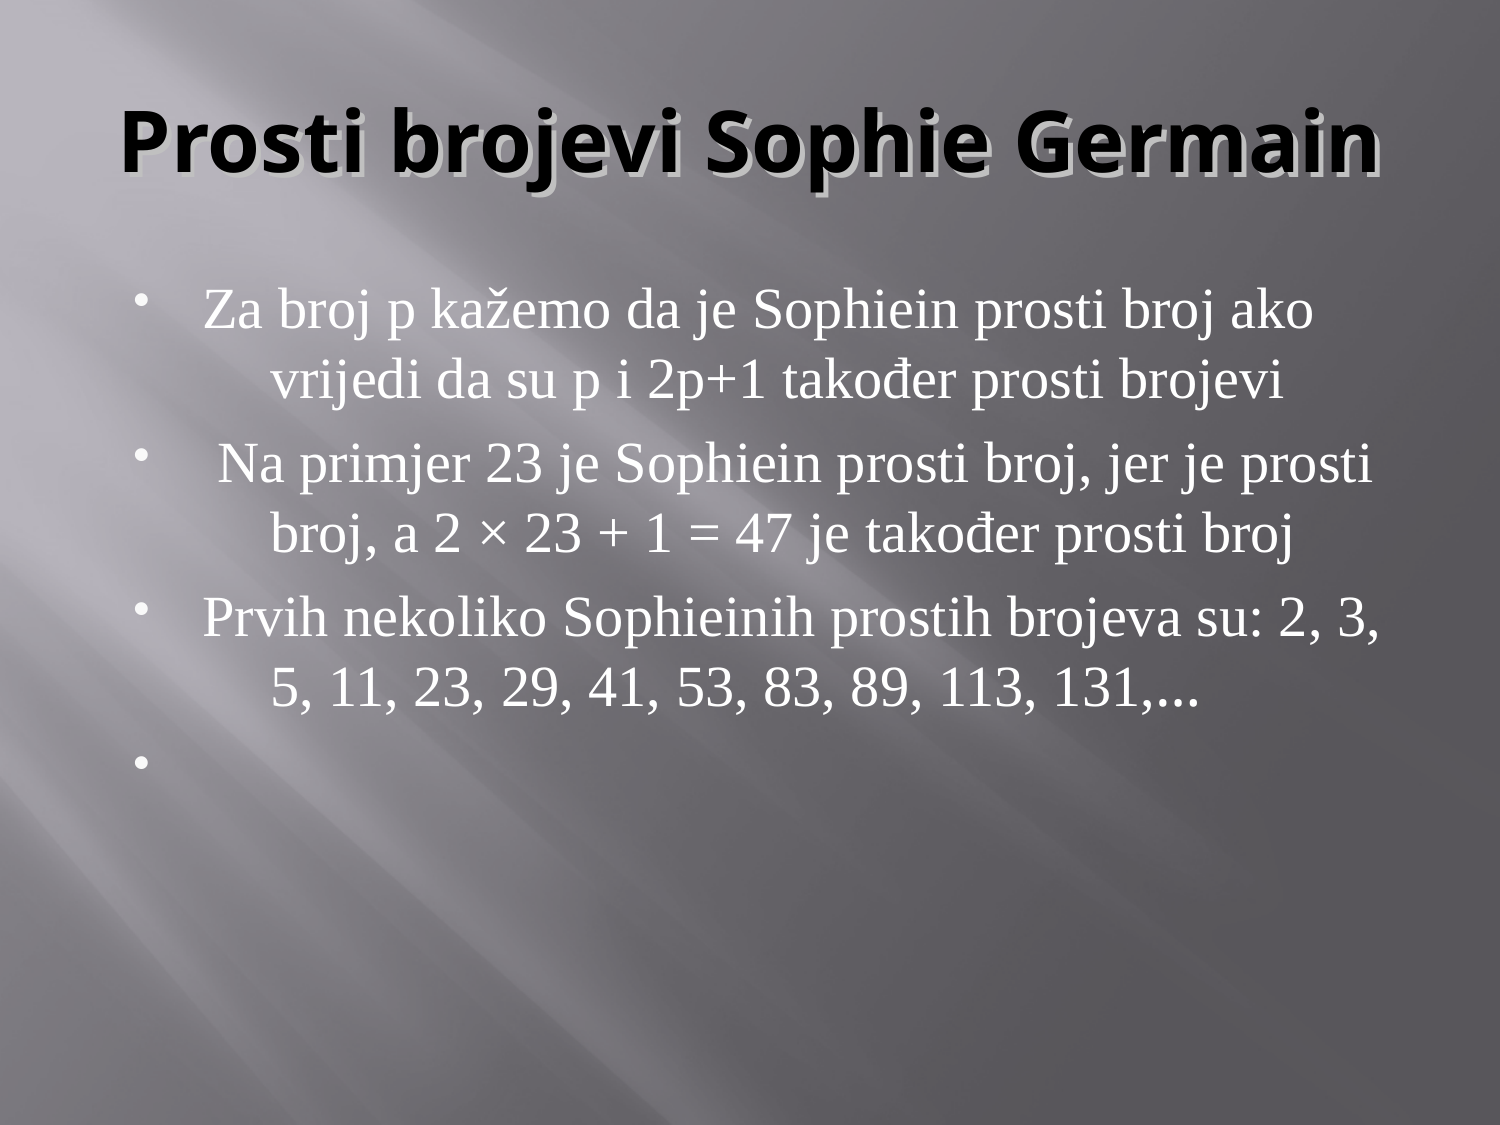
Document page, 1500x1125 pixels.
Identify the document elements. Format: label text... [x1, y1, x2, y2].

title Prosti brojevi Sophie Germain [75, 45, 1426, 233]
list Za broj p kažemo da je Sophiein prosti broj ako vrijedi da su p i 2p+1 također prosti brojevi Na primjer 23 je Sophiein prosti broj, jer je prosti broj, a 2 × 23 + 1 = 47 je također prosti broj Prvih nekoliko Sophieinih prostih brojeva su: 2, 3, 5, 11, 23, 29, 41, 53, 83, 89, 113, 131,… [75, 262, 1426, 1036]
